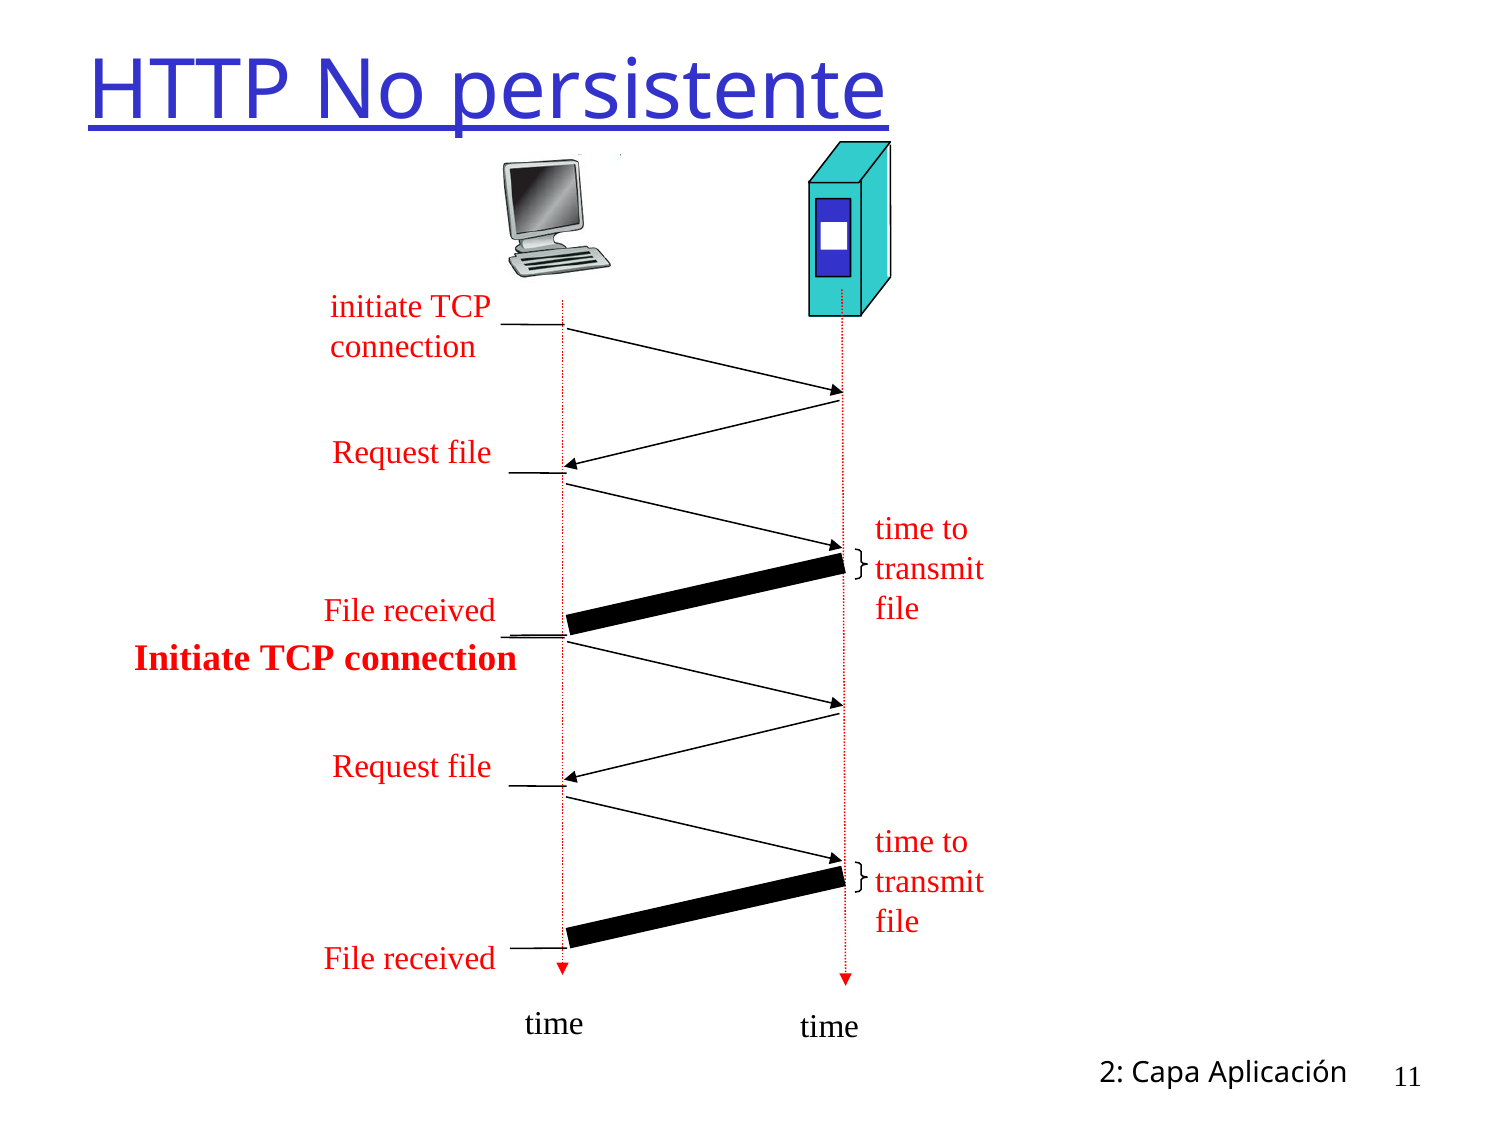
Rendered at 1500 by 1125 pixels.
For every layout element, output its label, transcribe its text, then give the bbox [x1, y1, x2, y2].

text_box File received [308, 580, 512, 625]
picture [478, 154, 621, 283]
text_box time [785, 996, 875, 1053]
text_box Request file [317, 423, 508, 479]
text_box Request file [317, 736, 508, 792]
text_box Initiate TCP connection [118, 625, 533, 686]
title HTTP No persistente [87, 23, 1463, 151]
text_box time [509, 993, 599, 1050]
text_box time to transmit file [860, 498, 1008, 635]
text_box [808, 141, 891, 318]
text_box time to transmit file [860, 811, 1008, 948]
text_box File received [308, 928, 512, 984]
text_box initiate TCP connection [315, 276, 507, 373]
